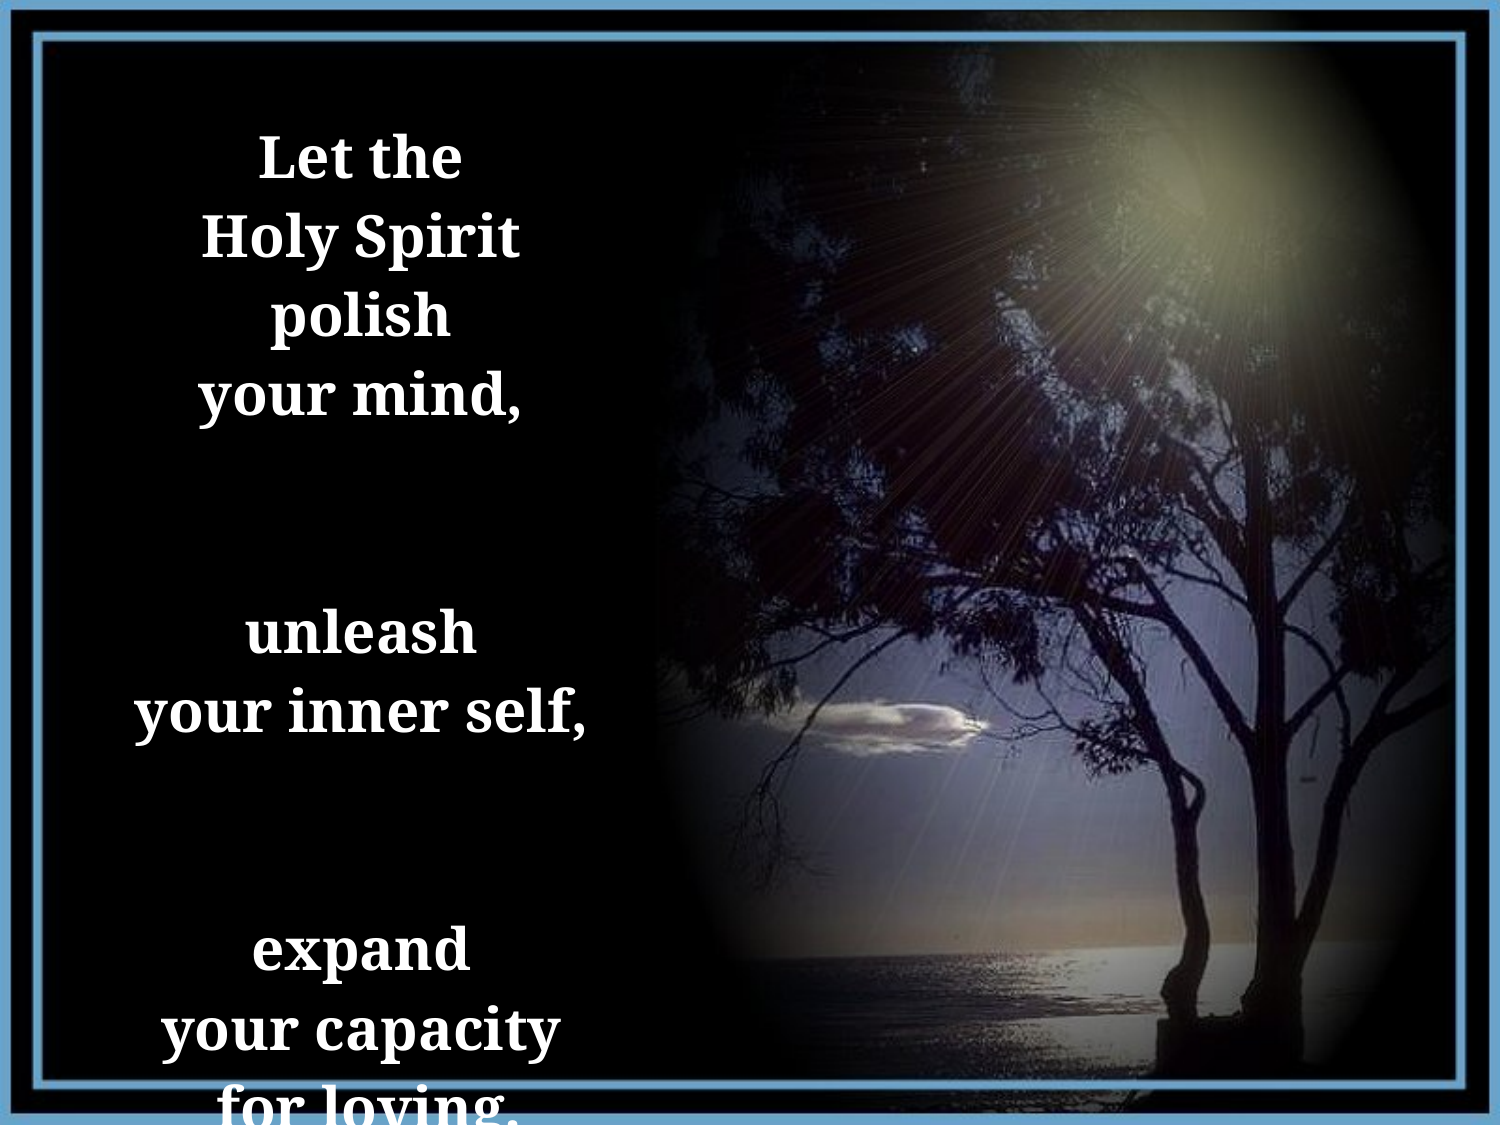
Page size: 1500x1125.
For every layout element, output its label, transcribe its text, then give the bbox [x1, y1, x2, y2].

picture [0, 0, 1500, 1125]
text_box Let the Holy Spirit polish your mind, unleash your inner self, expand your capacity for loving. [29, 108, 709, 1125]
